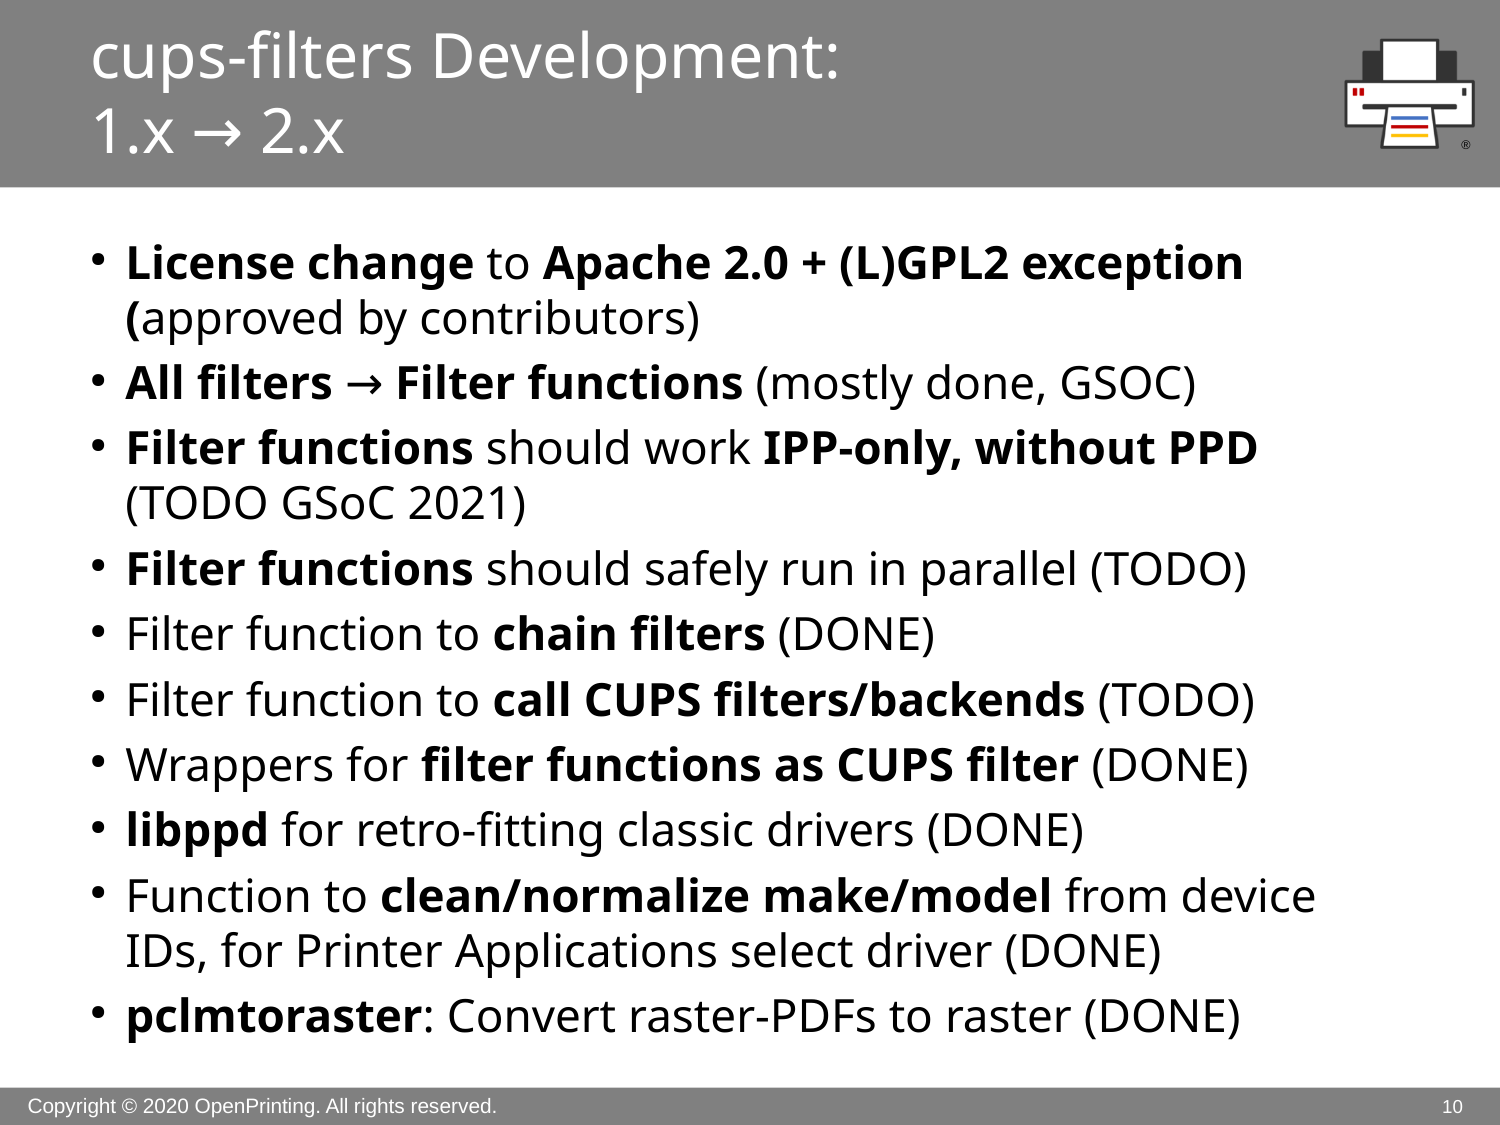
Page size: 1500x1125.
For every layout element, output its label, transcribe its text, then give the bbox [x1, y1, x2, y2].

list License change to Apache 2.0 + (L)GPL2 exception (approved by contributors) All filters → Filter functions (mostly done, GSOC) Filter functions should work IPP-only, without PPD (TODO GSoC 2021) Filter functions should safely run in parallel (TODO) Filter function to chain filters (DONE) Filter function to call CUPS filters/backends (TODO) Wrappers for filter functions as CUPS filter (DONE) libppd for retro-fitting classic drivers (DONE) Function to clean/normalize make/model from device IDs, for Printer Applications select driver (DONE) pclmtoraster: Convert raster-PDFs to raster (DONE) [75, 224, 1425, 1067]
title cups-filters Development: 1.x → 2.x [75, 7, 1317, 175]
slide_number <number> [1405, 1087, 1500, 1125]
picture [1339, 33, 1480, 154]
